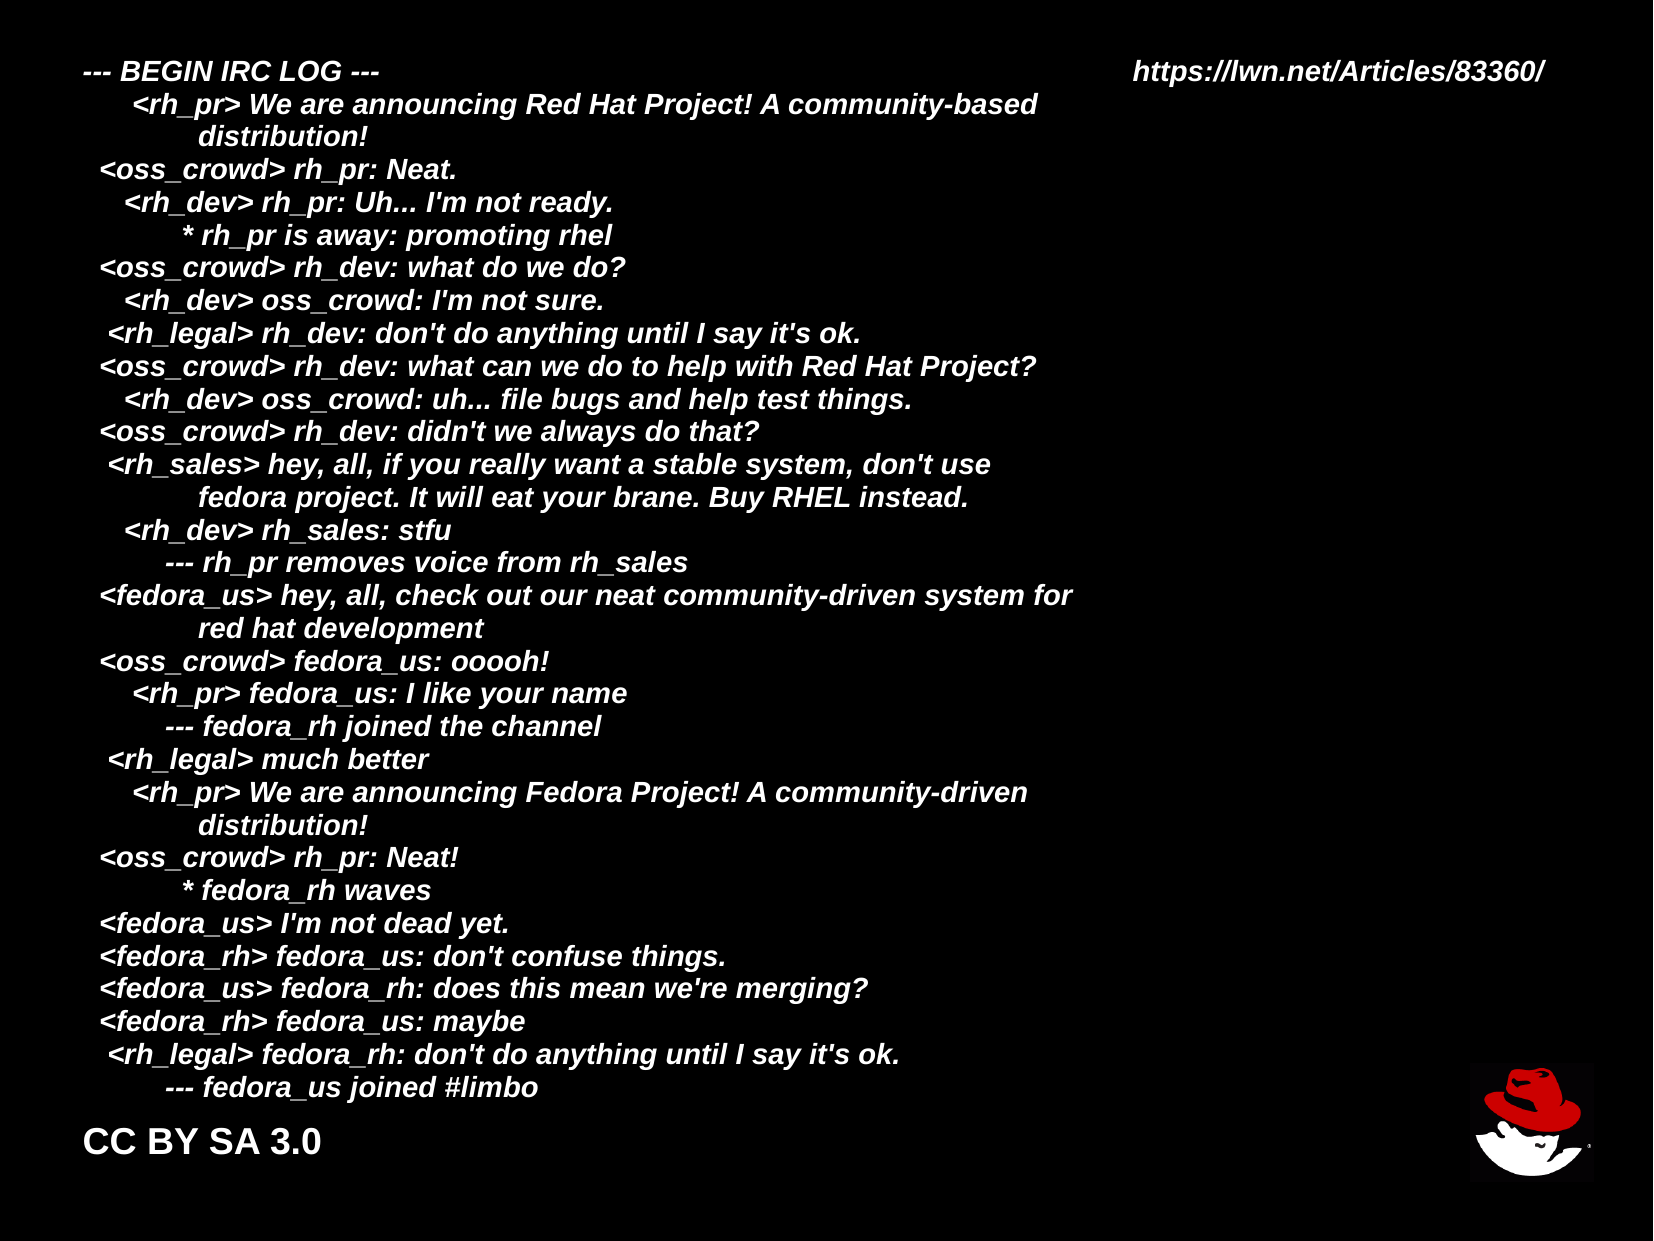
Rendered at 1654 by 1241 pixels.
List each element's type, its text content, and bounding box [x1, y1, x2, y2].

subtitle --- BEGIN IRC LOG --- https://lwn.net/Articles/83360/ <rh_pr> We are announcing Red Hat Project! A community-based distribution! <oss_crowd> rh_pr: Neat. <rh_dev> rh_pr: Uh... I'm not ready. * rh_pr is away: promoting rhel <oss_crowd> rh_dev: what do we do? <rh_dev> oss_crowd: I'm not sure. <rh_legal> rh_dev: don't do anything until I say it's ok. <oss_crowd> rh_dev: what can we do to help with Red Hat Project? <rh_dev> oss_crowd: uh... file bugs and help test things. <oss_crowd> rh_dev: didn't we always do that? <rh_sales> hey, all, if you really want a stable system, don't use fedora project. It will eat your brane. Buy RHEL instead. <rh_dev> rh_sales: stfu --- rh_pr removes voice from rh_sales <fedora_us> hey, all, check out our neat community-driven system for red hat development <oss_crowd> fedora_us: ooooh! <rh_pr> fedora_us: I like your name --- fedora_rh joined the channel <rh_legal> much better <rh_pr> We are announcing Fedora Project! A community-driven distribution! <oss_crowd> rh_pr: Neat! * fedora_rh waves <fedora_us> I'm not dead yet. <fedora_rh> fedora_us: don't confuse things. <fedora_us> fedora_rh: does this mean we're merging? <fedora_rh> fedora_us: maybe <rh_legal> fedora_rh: don't do anything until I say it's ok. --- fedora_us joined #limbo [82, 49, 1571, 1109]
picture [1470, 1063, 1594, 1182]
text_box CC BY SA 3.0 [82, 1109, 1571, 1174]
